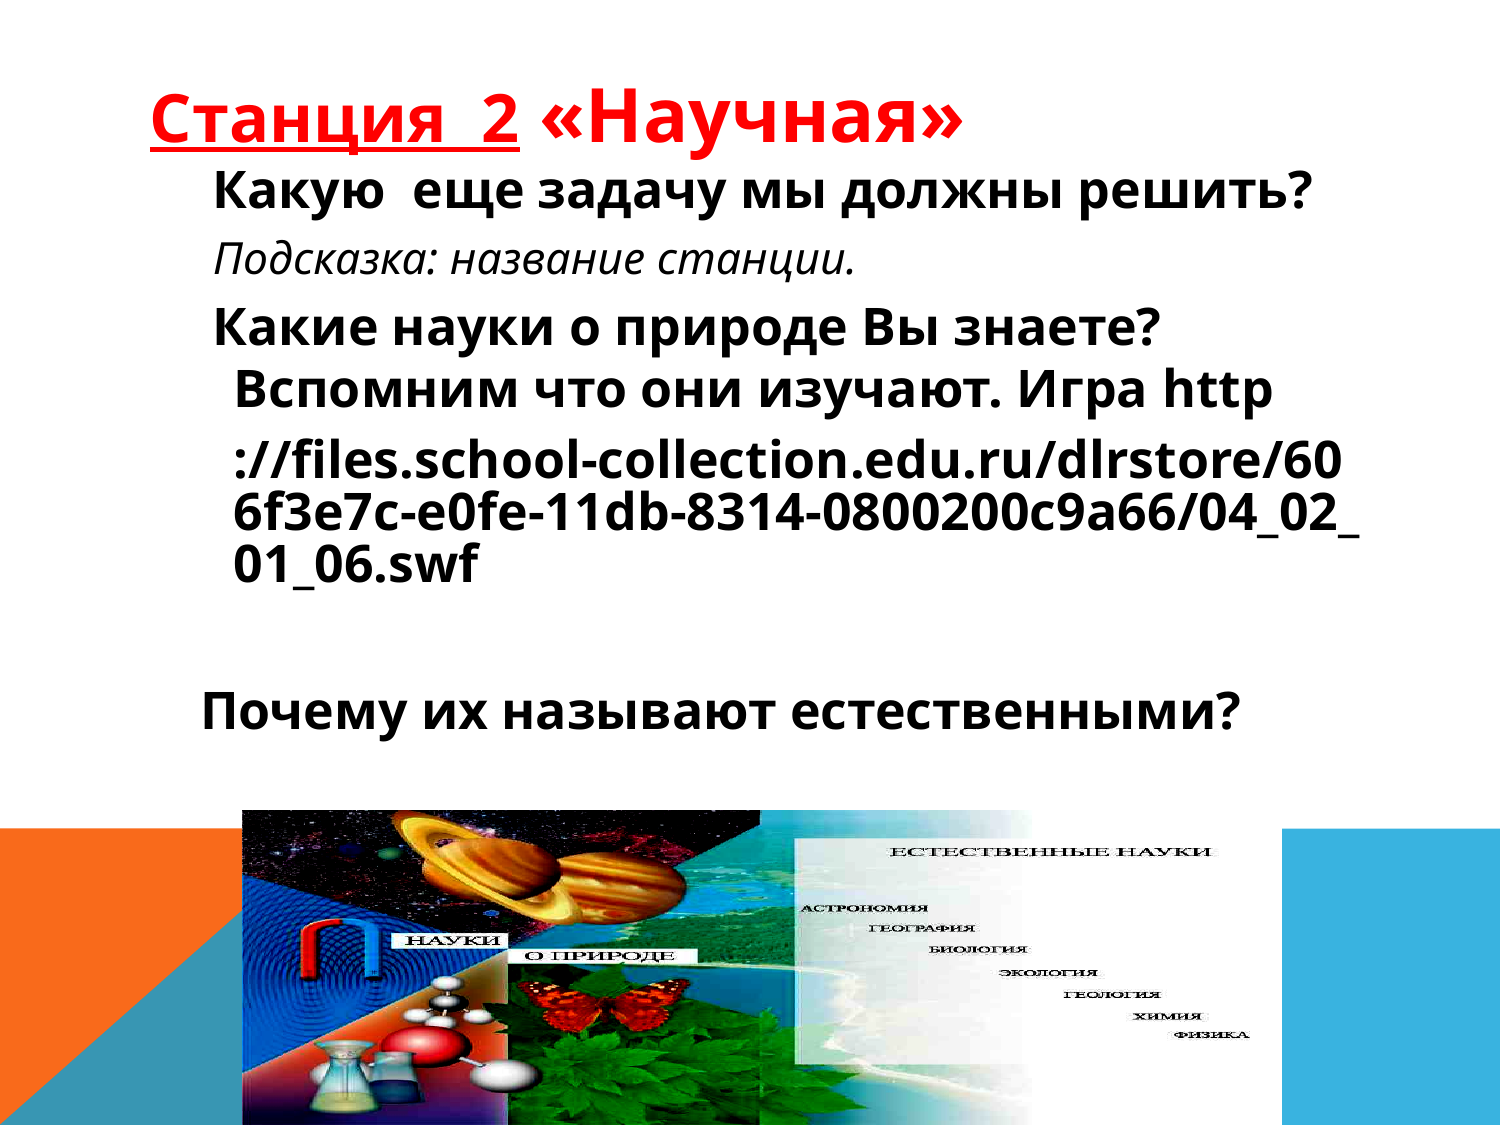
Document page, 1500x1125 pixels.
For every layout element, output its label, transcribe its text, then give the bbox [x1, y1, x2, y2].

title Станция 2 «Научная» [135, 60, 1369, 149]
picture [242, 810, 1282, 1125]
list Какую еще задачу мы должны решить? Подсказка: название станции. Какие науки о природе Вы знаете? Вспомним что они изучают. Игра http://files.school-collection.edu.ru/dlrstore/606f3e7c-e0fe-11db-8314-0800200c9a66/04_02_01_06.swf Почему их называют естественными? [135, 149, 1369, 768]
